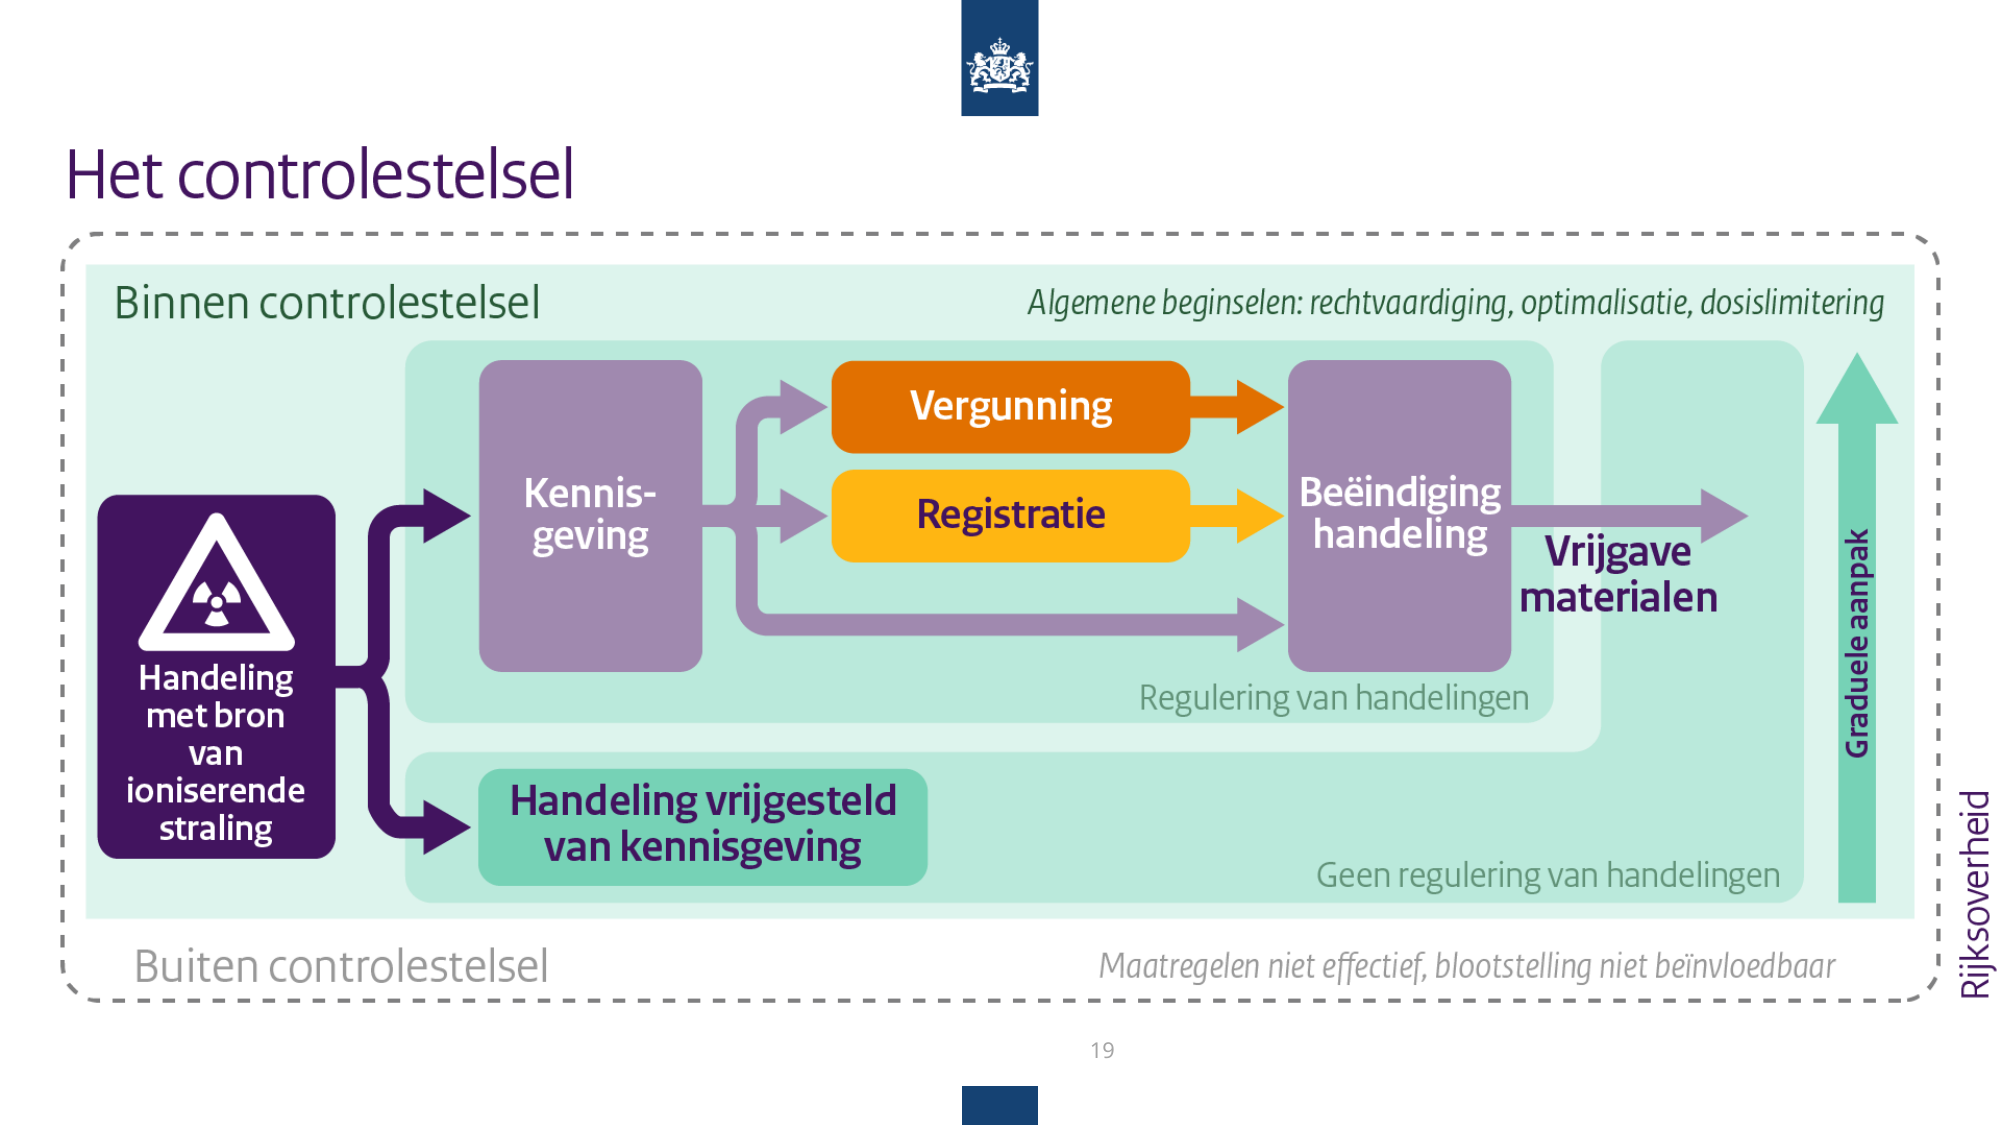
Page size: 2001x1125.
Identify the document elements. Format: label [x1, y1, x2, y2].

text_box [1074, 1020, 1897, 1074]
picture [0, 117, 2000, 1008]
